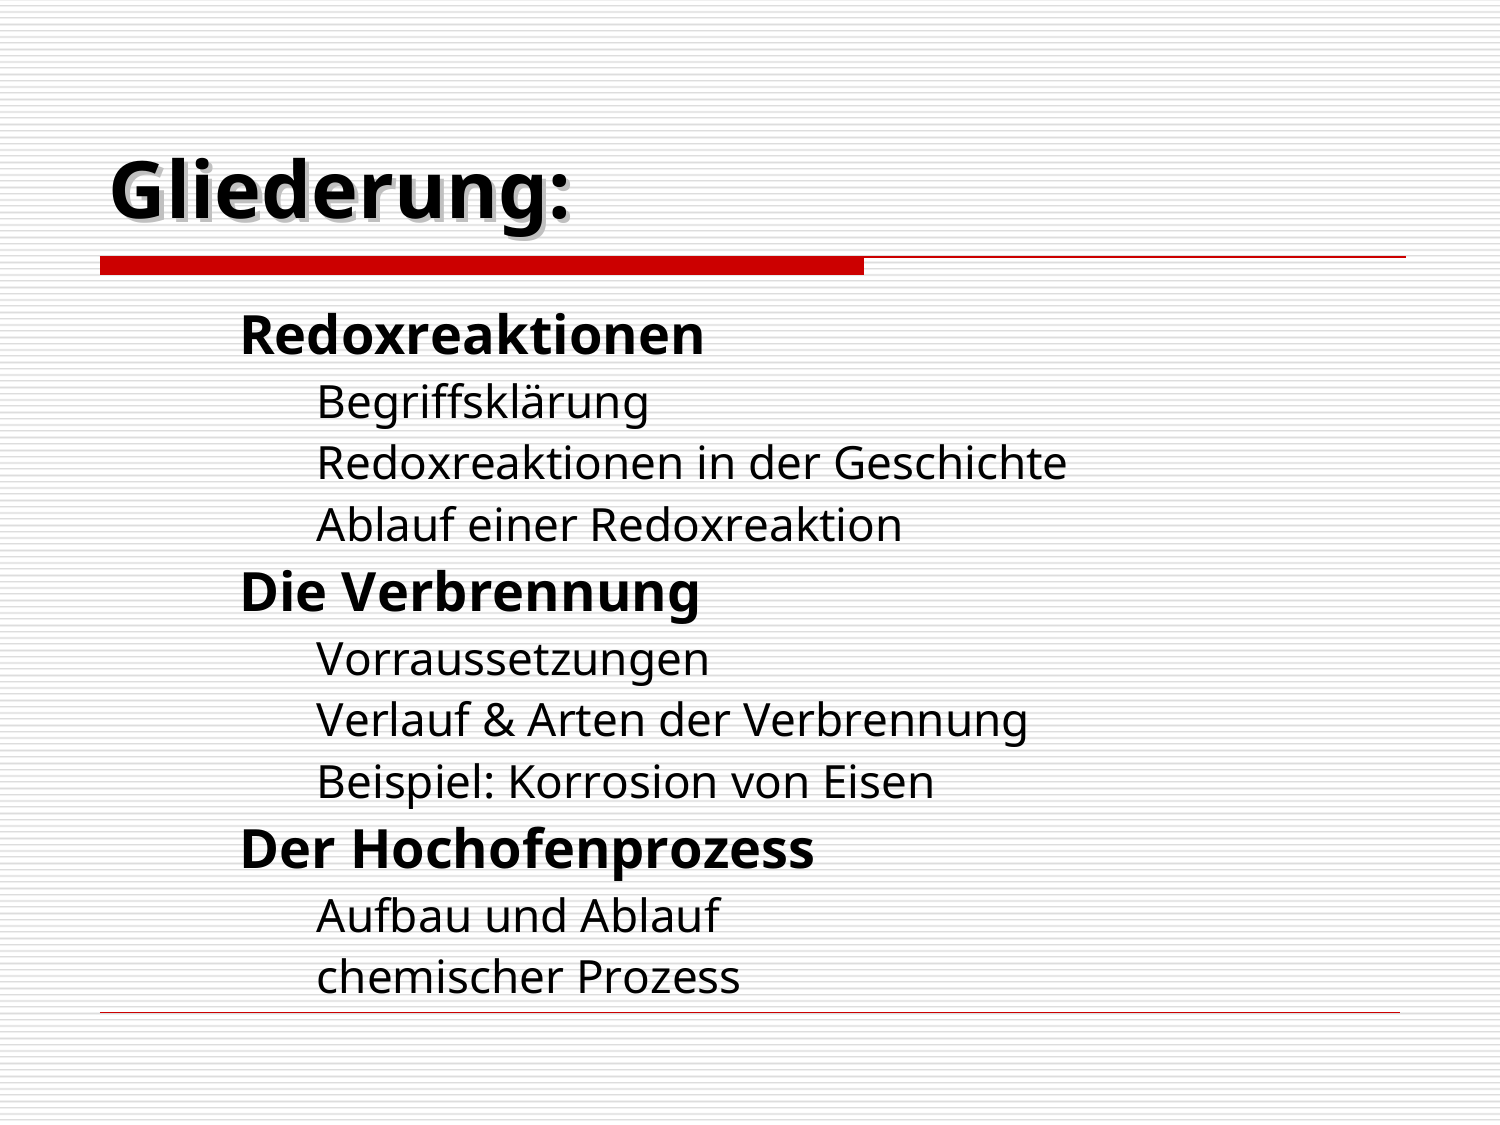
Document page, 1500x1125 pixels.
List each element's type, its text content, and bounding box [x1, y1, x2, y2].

title Gliederung: [94, 49, 1407, 250]
picture [0, 0, 1500, 1125]
list Redoxreaktionen Begriffsklärung Redoxreaktionen in der Geschichte Ablauf einer Redoxreaktion Die Verbrennung Vorraussetzungen Verlauf & Arten der Verbrennung Beispiel: Korrosion von Eisen Der Hochofenprozess Aufbau und Ablauf chemischer Prozess [224, 299, 1425, 988]
